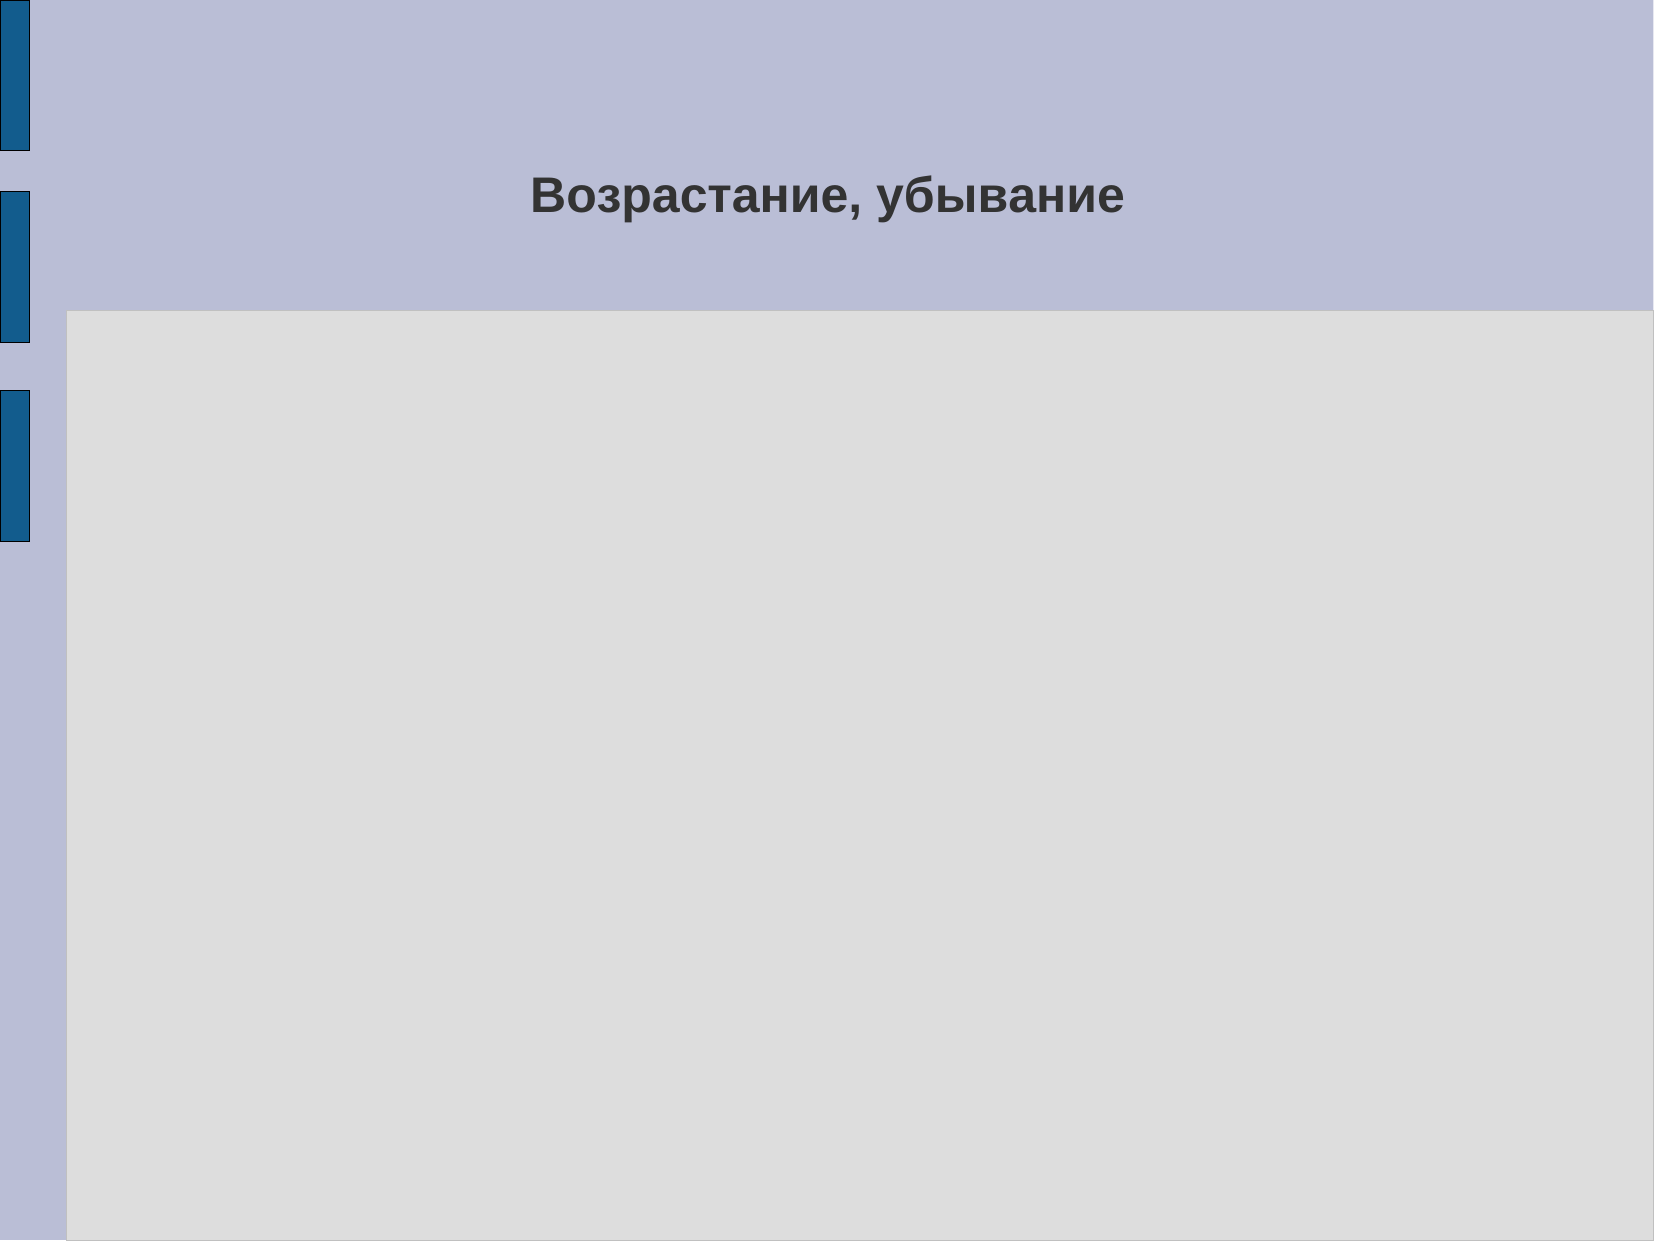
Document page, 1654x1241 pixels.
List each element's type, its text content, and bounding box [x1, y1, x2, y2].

title Возрастание, убывание [121, 91, 1534, 299]
